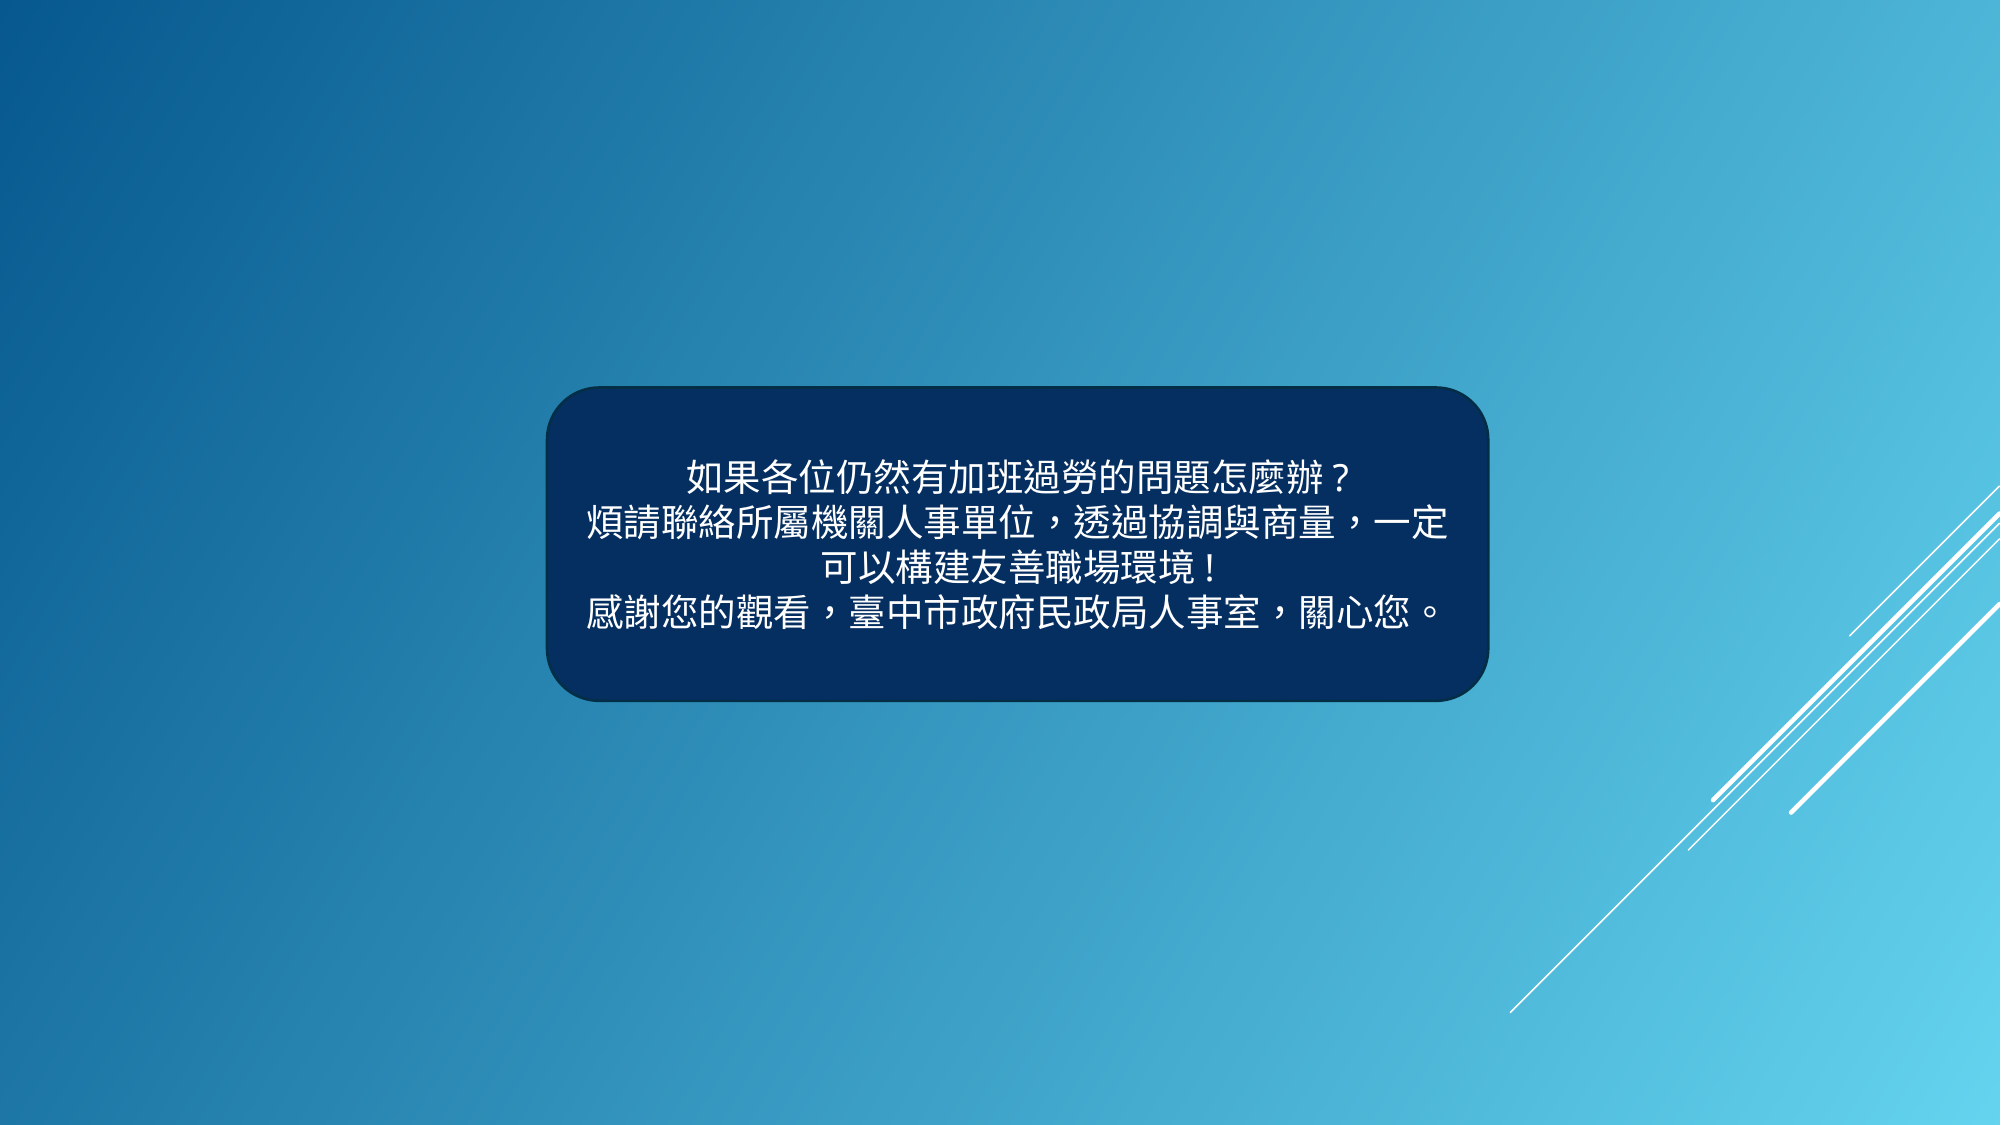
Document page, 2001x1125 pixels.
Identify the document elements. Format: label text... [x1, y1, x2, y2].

text_box 如果各位仍然有加班過勞的問題怎麼辦? 煩請聯絡所屬機關人事單位，透過協調與商量，一定可以構建友善職場環境! 感謝您的觀看，臺中市政府民政局人事室，關心您。 [547, 387, 1489, 701]
